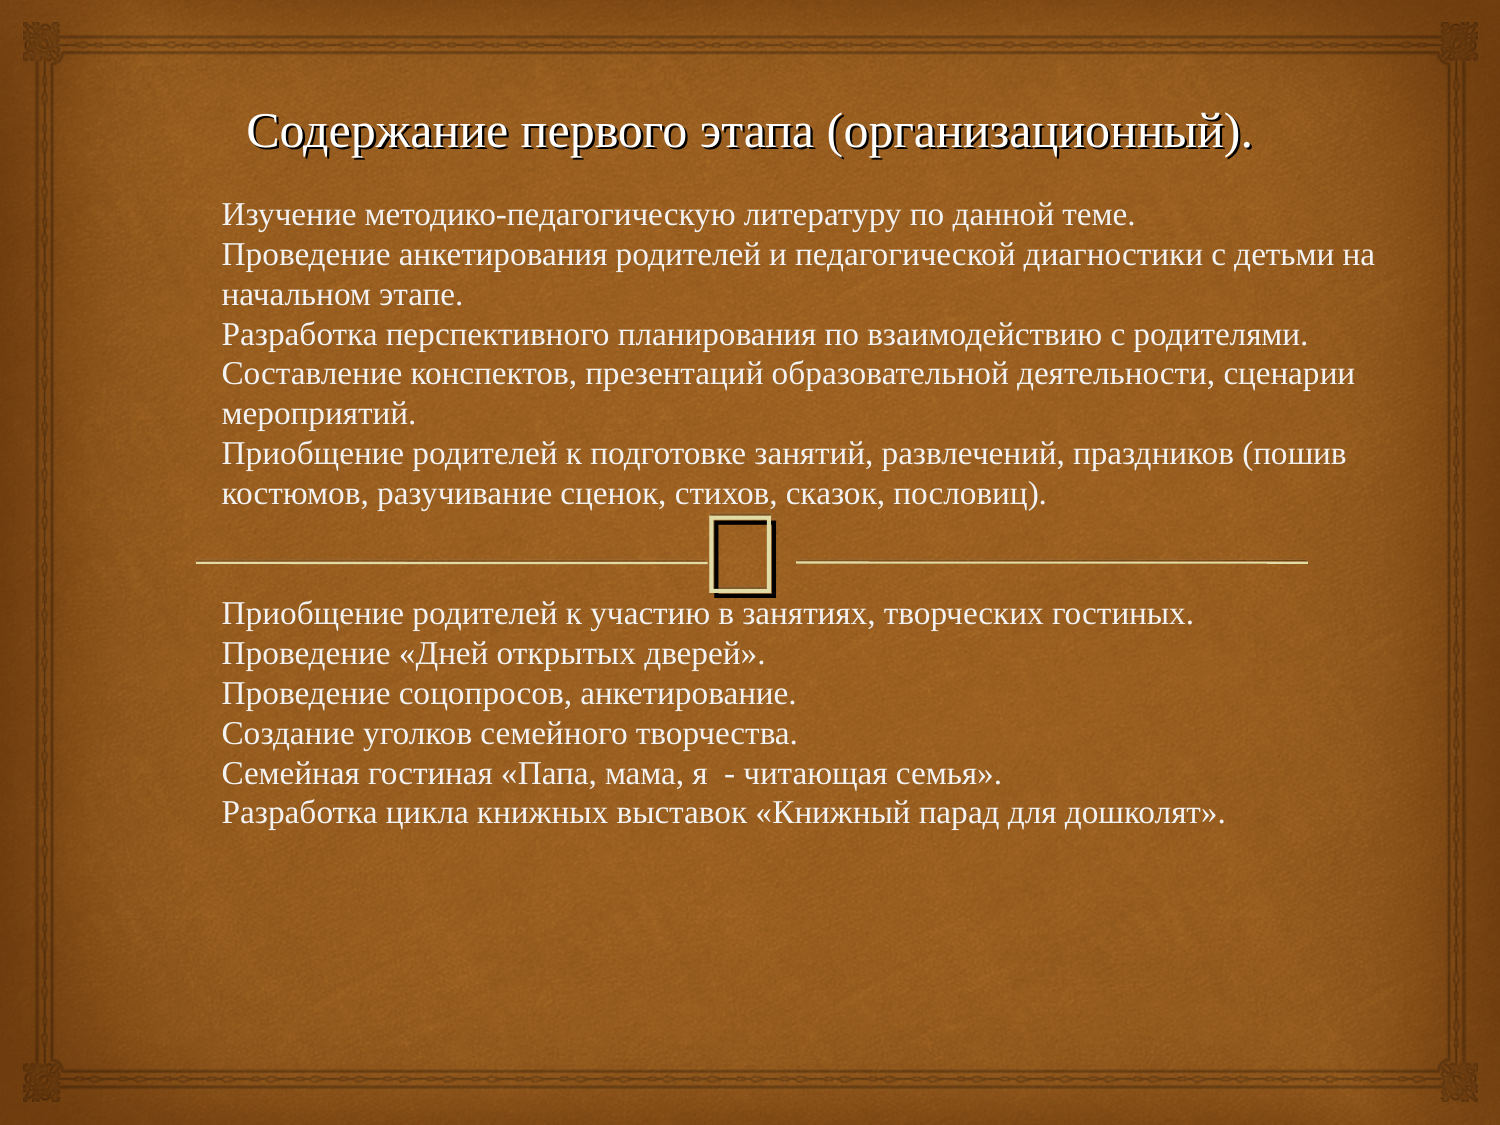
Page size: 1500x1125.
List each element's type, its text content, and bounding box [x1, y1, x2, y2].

text_box Изучение методико-педагогическую литературу по данной теме. Проведение анкетирования родителей и педагогической диагностики с детьми на начальном этапе. Разработка перспективного планирования по взаимодействию с родителями. Составление конспектов, презентаций образовательной деятельности, сценарии мероприятий. Приобщение родителей к подготовке занятий, развлечений, праздников (пошив костюмов, разучивание сценок, стихов, сказок, пословиц). Приобщение родителей к участию в занятиях, творческих гостиных. Проведение «Дней открытых дверей». Проведение соцопросов, анкетирование. Создание уголков семейного творчества. Семейная гостиная «Папа, мама, я - читающая семья». Разработка цикла книжных выставок «Книжный парад для дошколят». [207, 184, 1459, 873]
subtitle Содержание первого этапа (организационный). [112, 90, 1388, 1036]
